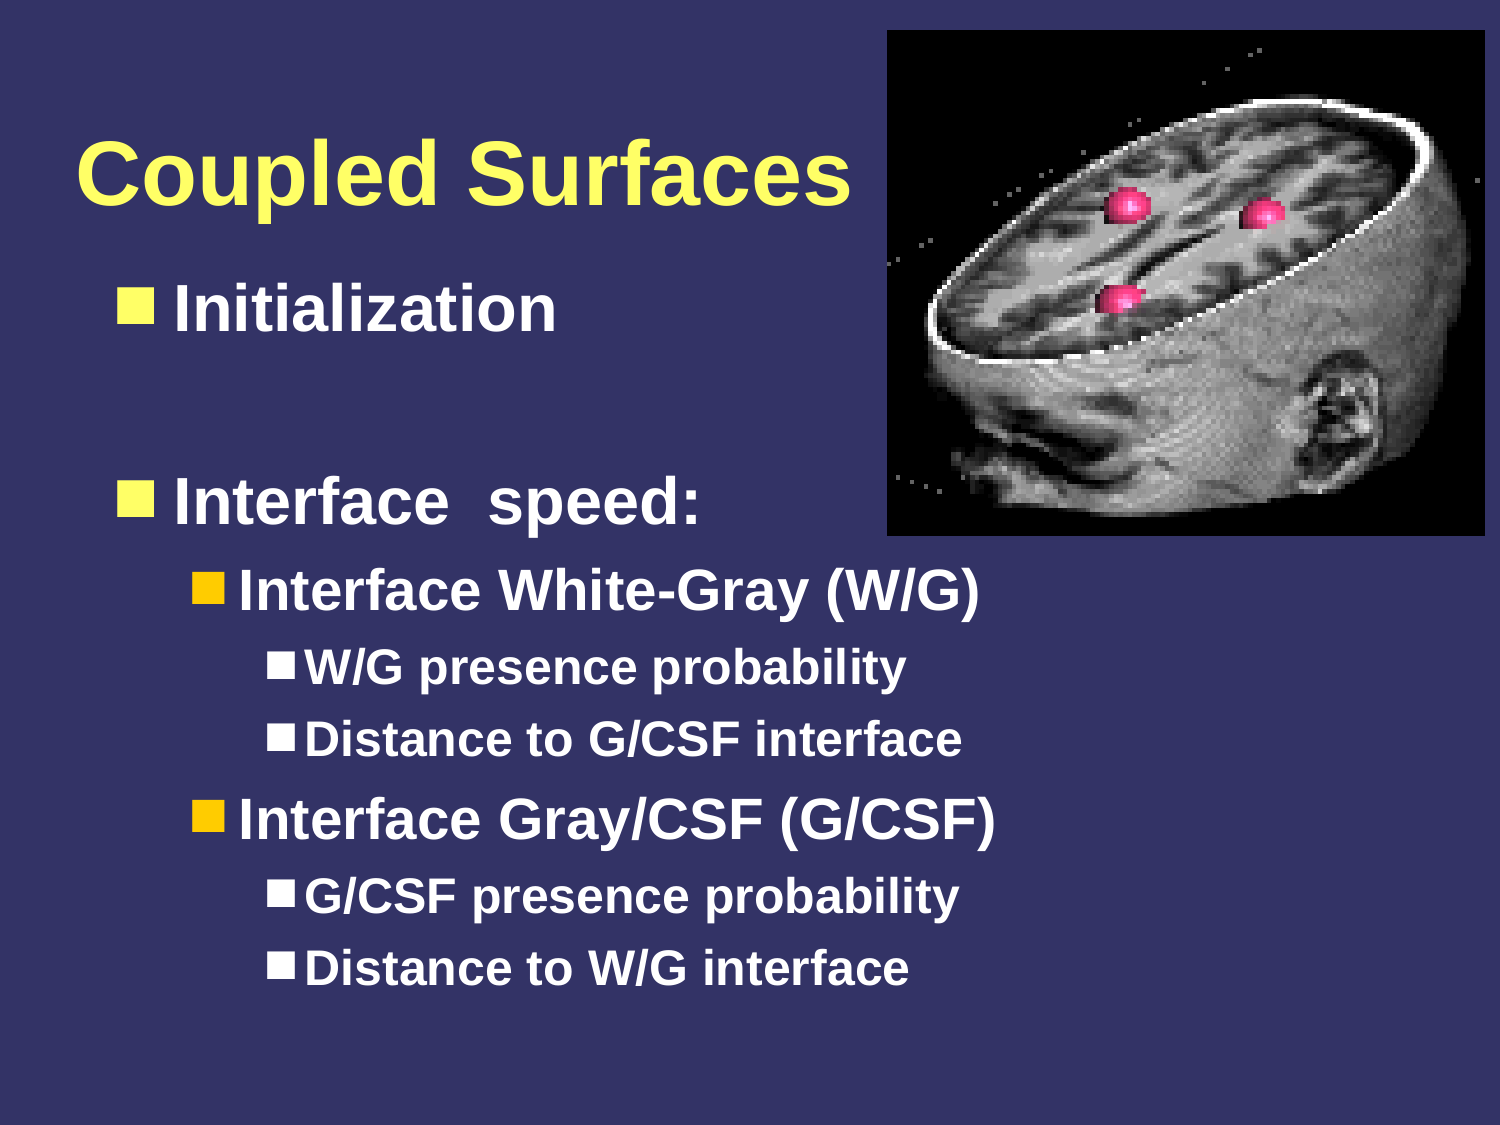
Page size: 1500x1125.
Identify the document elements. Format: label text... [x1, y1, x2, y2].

picture [887, 30, 1485, 536]
title Coupled Surfaces [59, 45, 887, 233]
list Initialization Interface speed: Interface White-Gray (W/G) W/G presence probability Distance to G/CSF interface Interface Gray/CSF (G/CSF) G/CSF presence probability Distance to W/G interface [102, 258, 1390, 1086]
